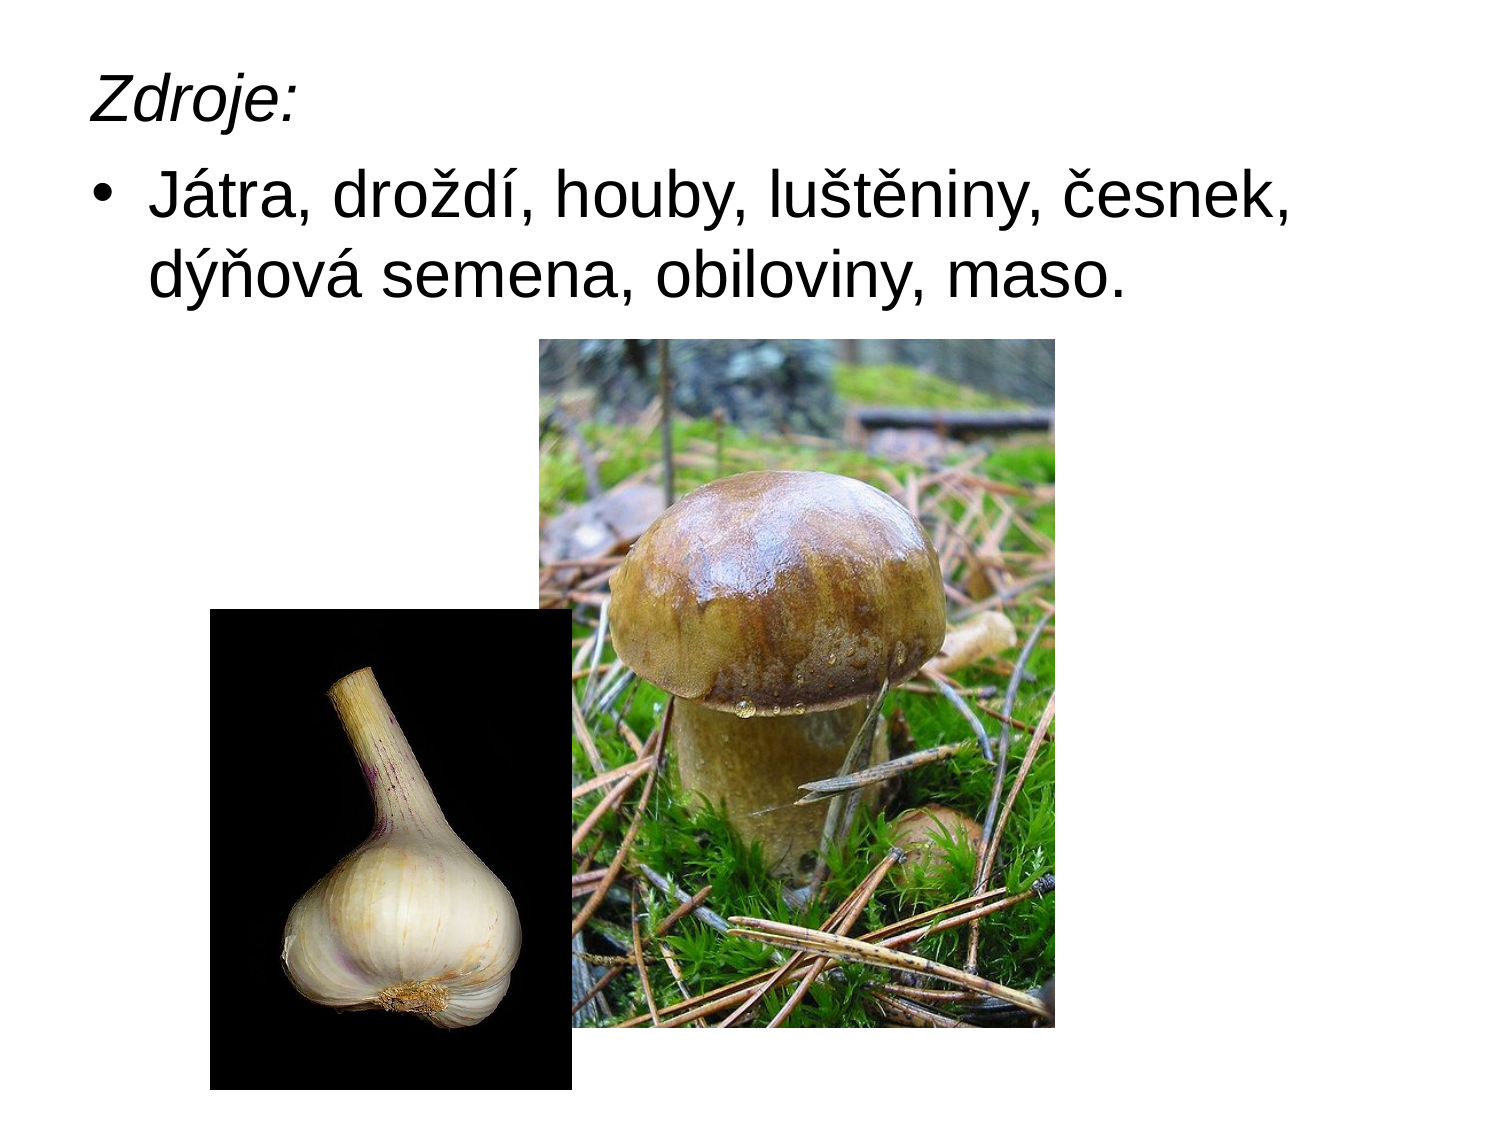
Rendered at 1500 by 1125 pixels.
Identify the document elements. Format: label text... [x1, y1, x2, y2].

list Zdroje: Játra, droždí, houby, luštěniny, česnek, dýňová semena, obiloviny, maso. [76, 46, 1427, 1010]
picture [210, 339, 1055, 1090]
